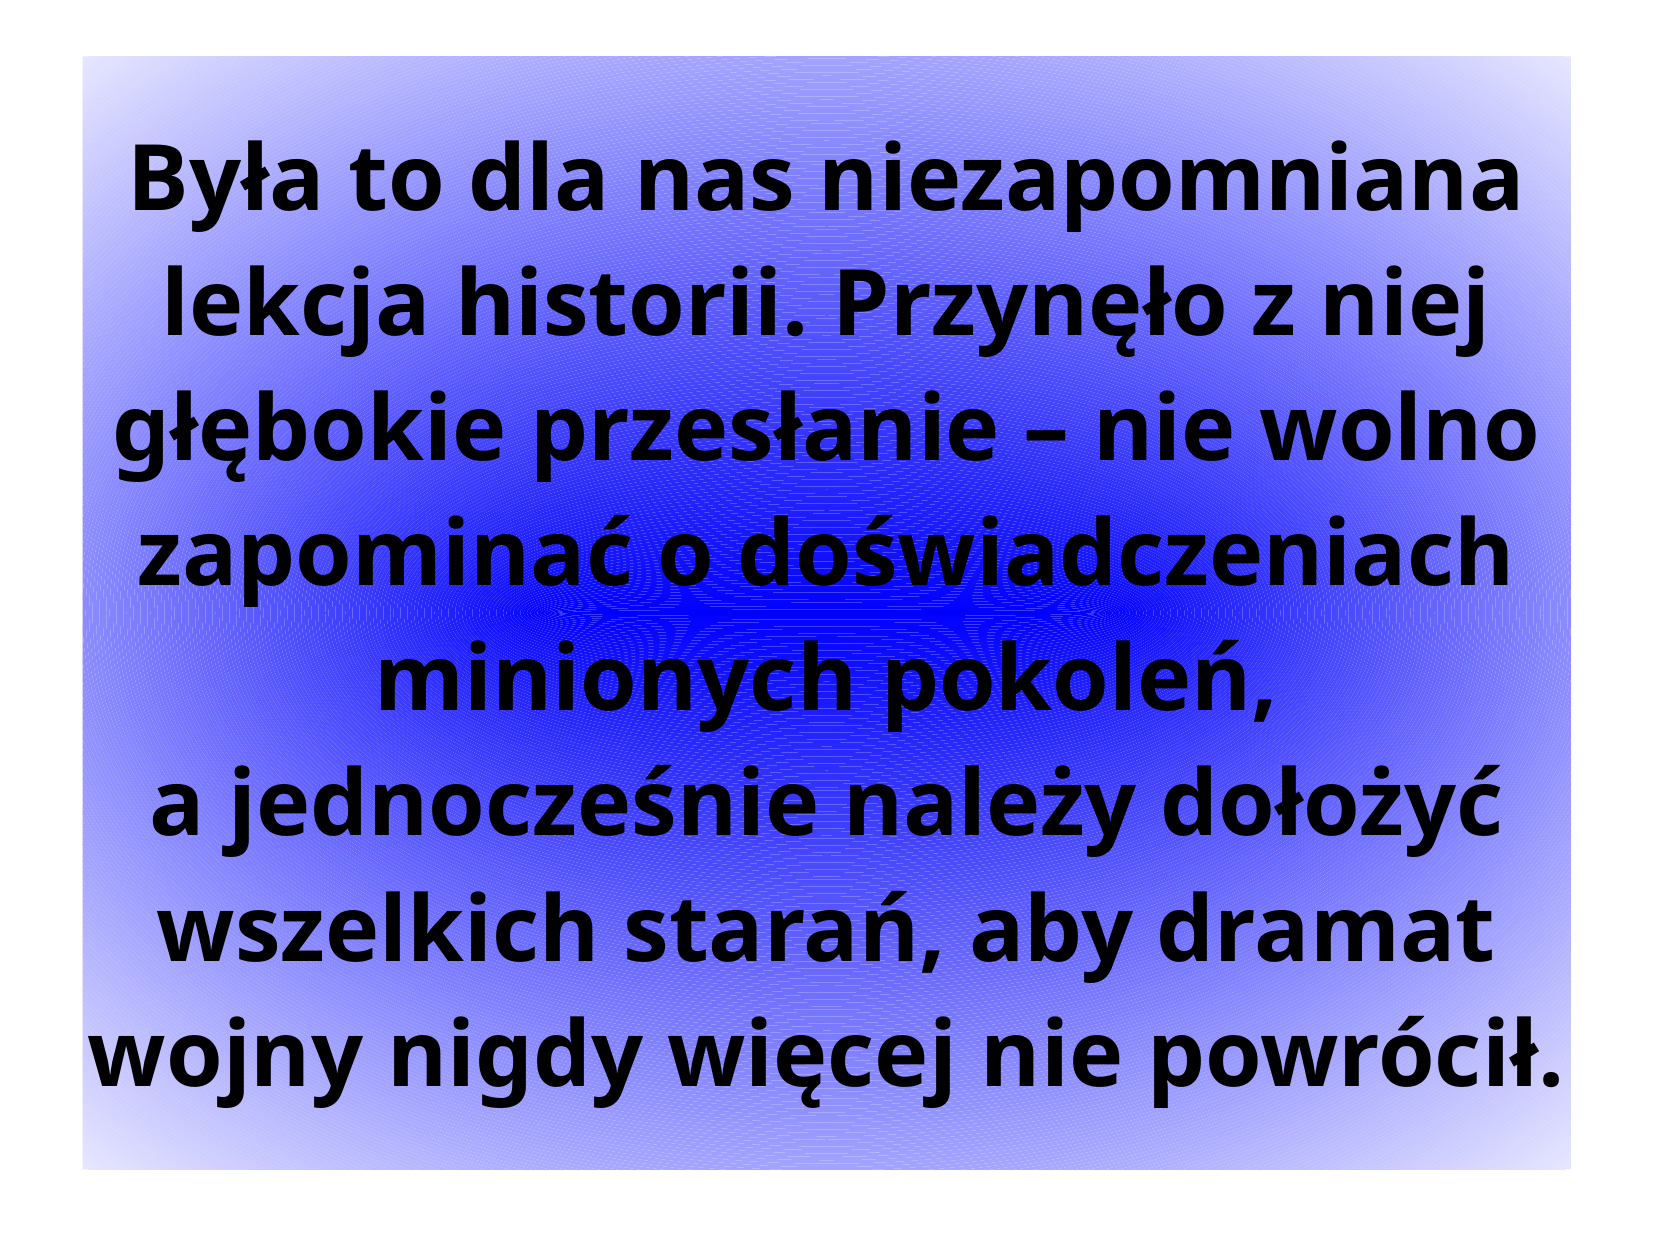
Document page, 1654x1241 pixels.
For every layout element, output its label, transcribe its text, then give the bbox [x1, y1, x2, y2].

title Była to dla nas niezapomniana lekcja historii. Przynęło z niej głębokie przesłanie – nie wolno zapominać o doświadczeniach minionych pokoleń, a jednocześnie należy dołożyć wszelkich starań, aby dramat wojny nigdy więcej nie powrócił. [82, 56, 1571, 1170]
